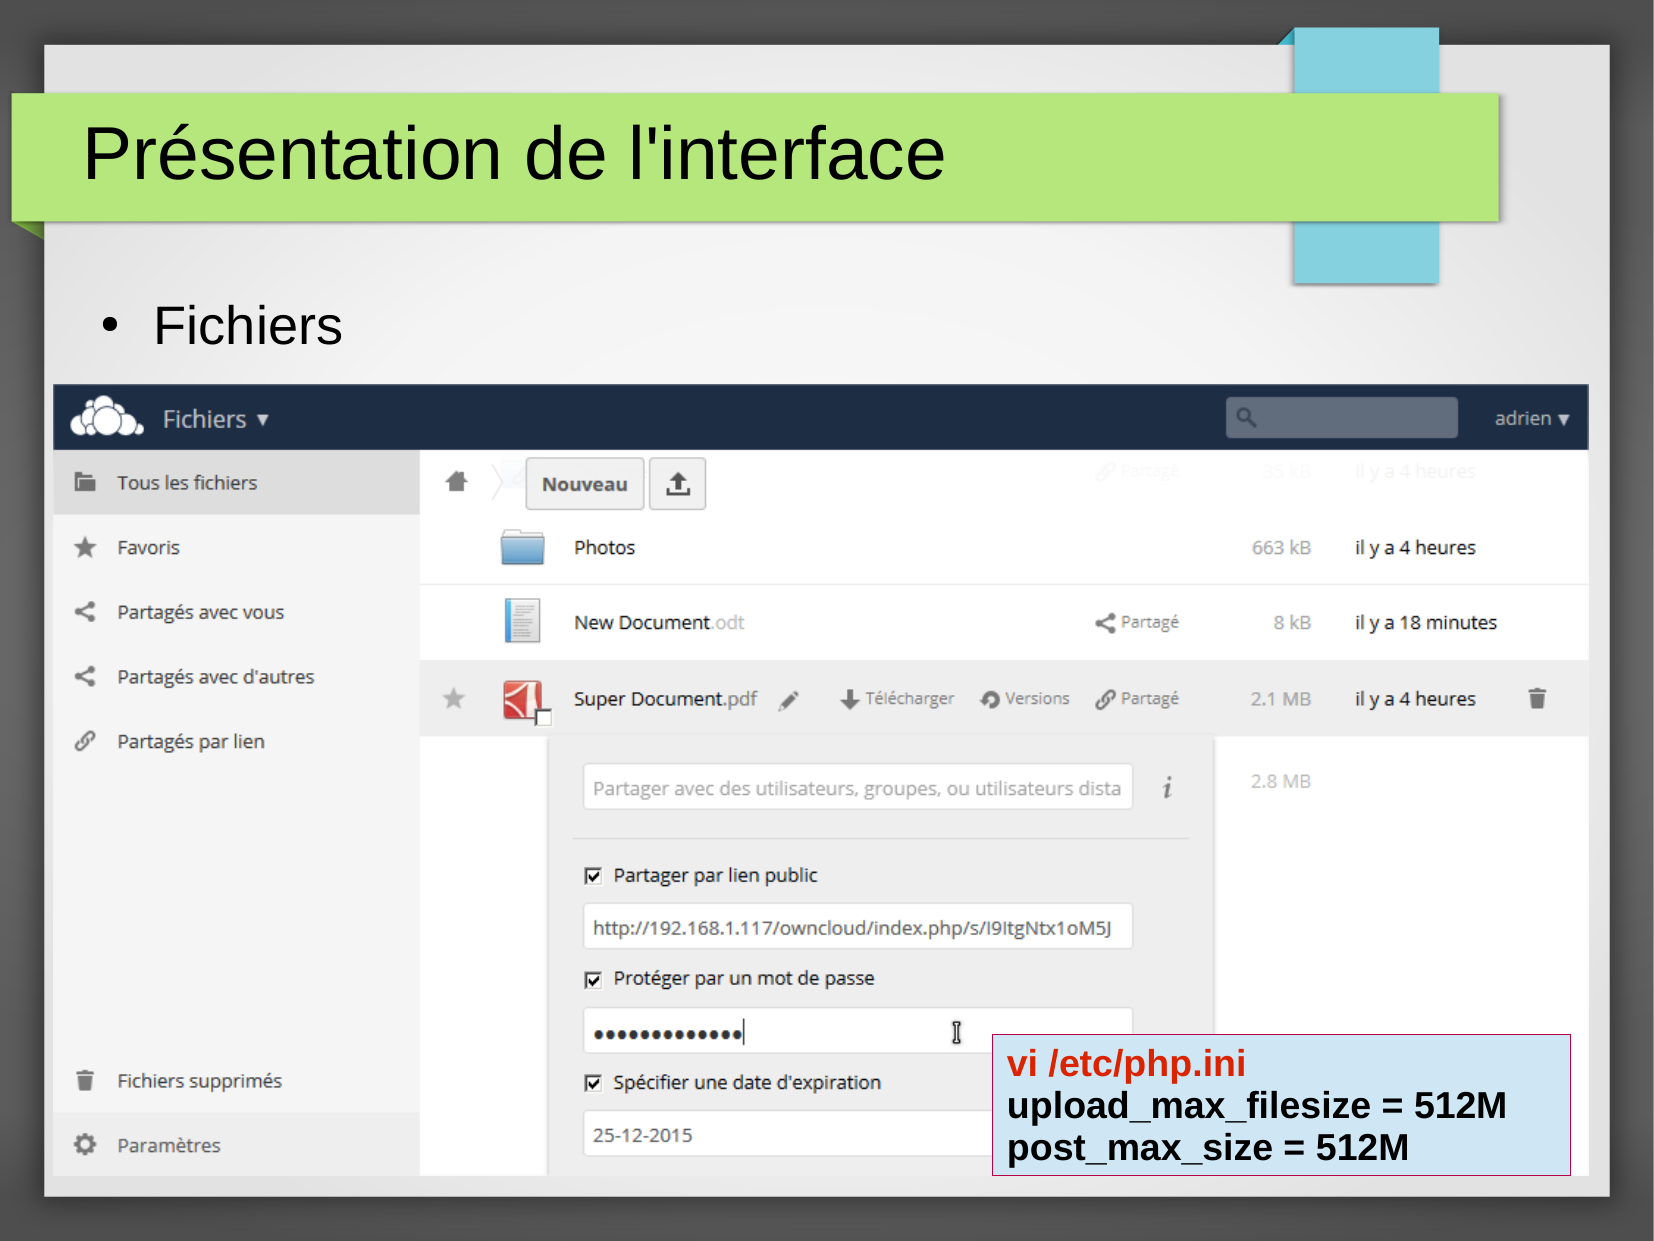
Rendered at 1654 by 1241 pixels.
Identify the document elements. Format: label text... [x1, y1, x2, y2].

title Présentation de l'interface [82, 94, 1264, 213]
picture [0, 0, 1654, 1241]
list Fichiers [82, 295, 1571, 384]
text_box vi /etc/php.ini upload_max_filesize = 512M post_max_size = 512M [992, 1034, 1571, 1176]
